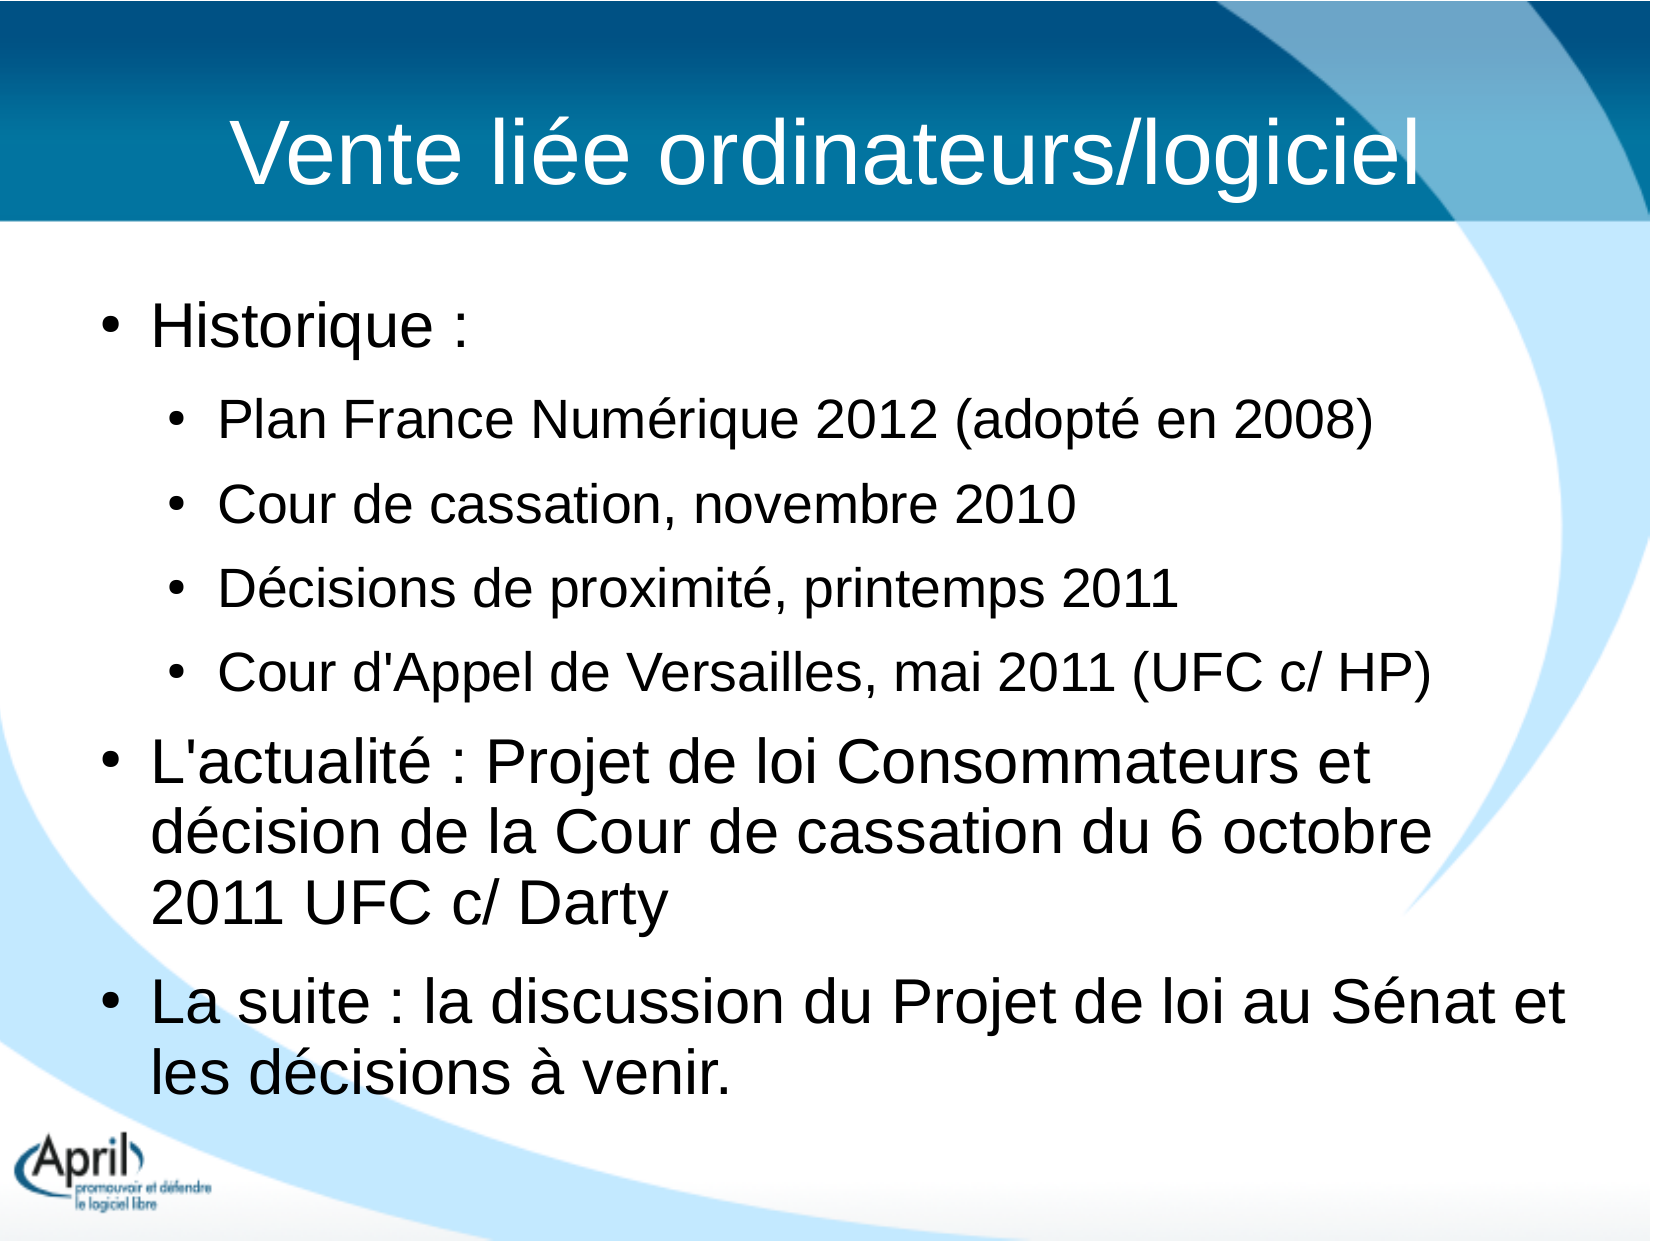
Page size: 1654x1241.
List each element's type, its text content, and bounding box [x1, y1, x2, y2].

title Vente liée ordinateurs/logiciel [82, 56, 1571, 250]
picture [0, 1, 1650, 1241]
list Historique : Plan France Numérique 2012 (adopté en 2008) Cour de cassation, novembre 2010 Décisions de proximité, printemps 2011 Cour d'Appel de Versailles, mai 2011 (UFC c/ HP) L'actualité : Projet de loi Consommateurs et décision de la Cour de cassation du 6 octobre 2011 UFC c/ Darty La suite : la discussion du Projet de loi au Sénat et les décisions à venir. [82, 290, 1571, 1109]
